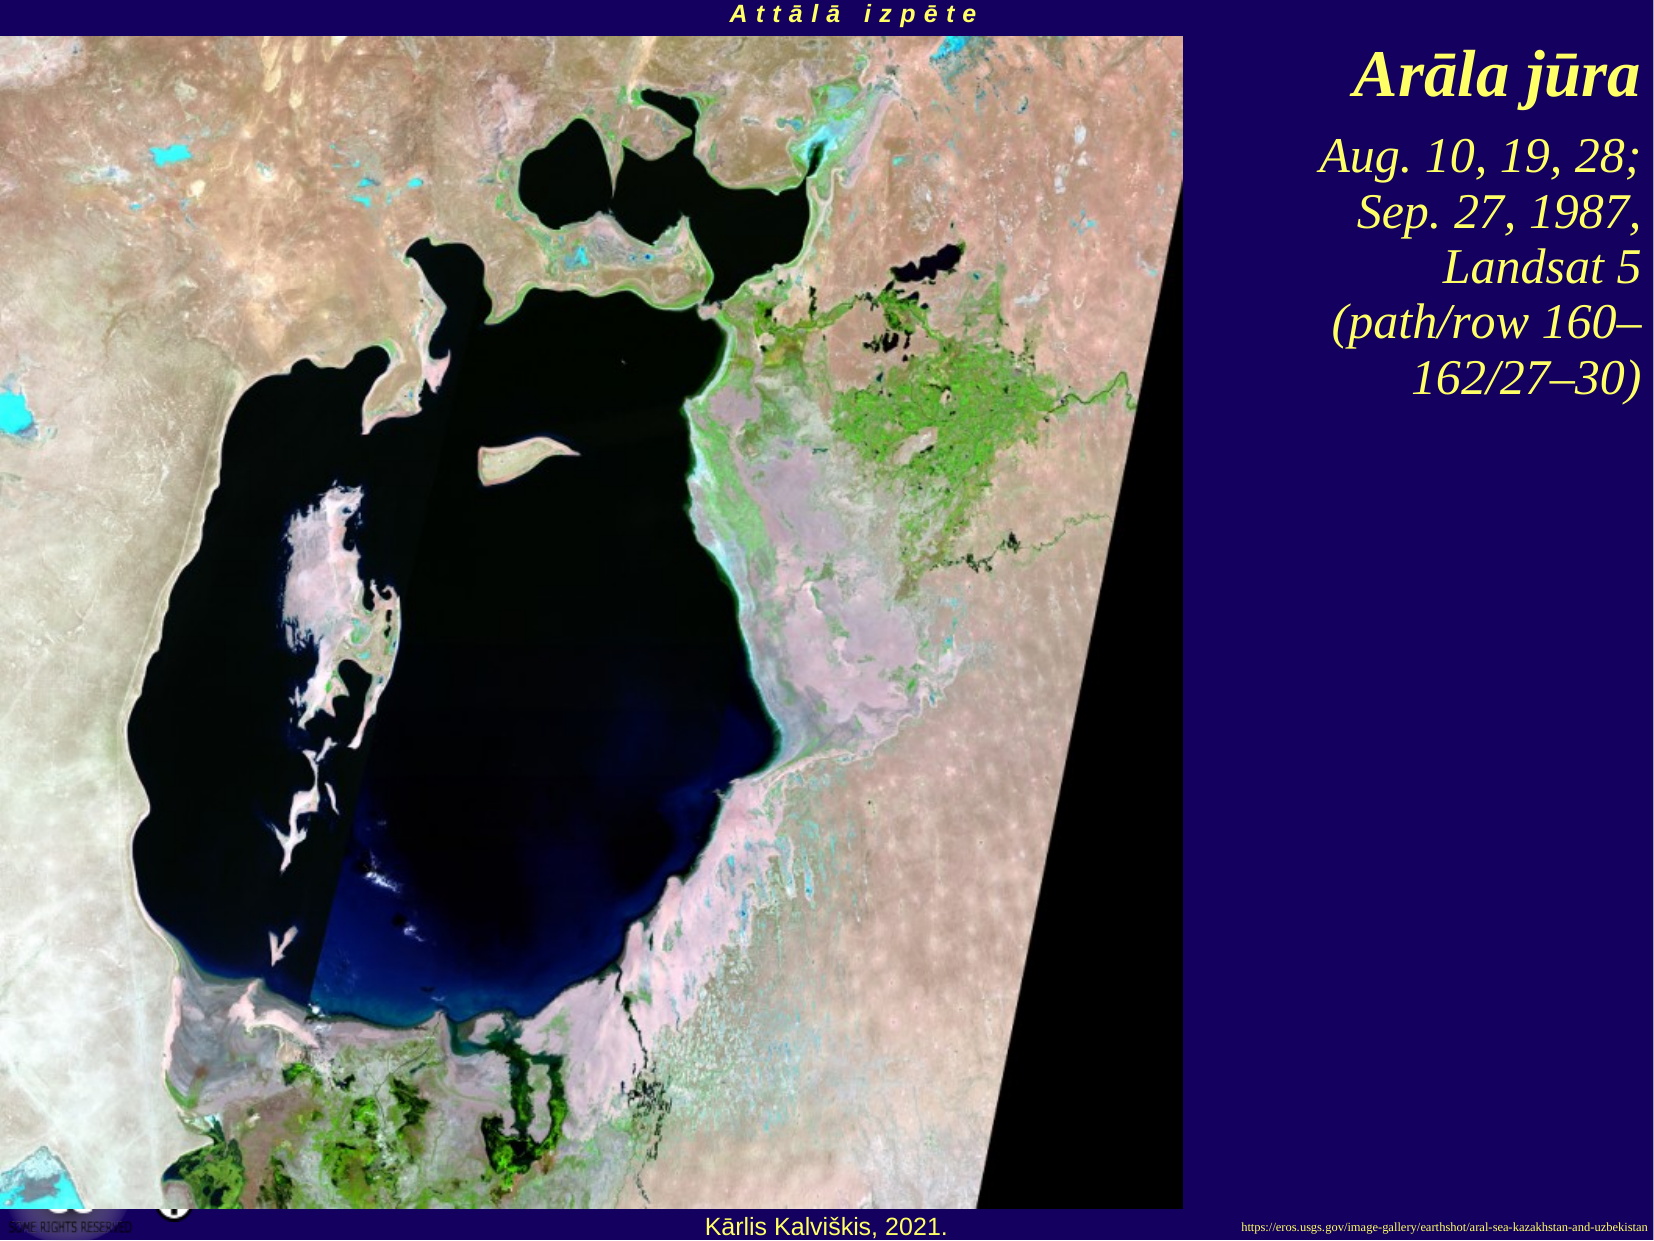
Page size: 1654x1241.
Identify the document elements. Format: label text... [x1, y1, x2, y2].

picture [0, 36, 1183, 1241]
text_box https://eros.usgs.gov/image-gallery/earthshot/aral-sea-kazakhstan-and-uzbekistan [1235, 1214, 1654, 1241]
text_box Arāla jūra Aug. 10, 19, 28; Sep. 27, 1987, Landsat 5 (path/row 160–162/27–30) [1187, 36, 1654, 405]
